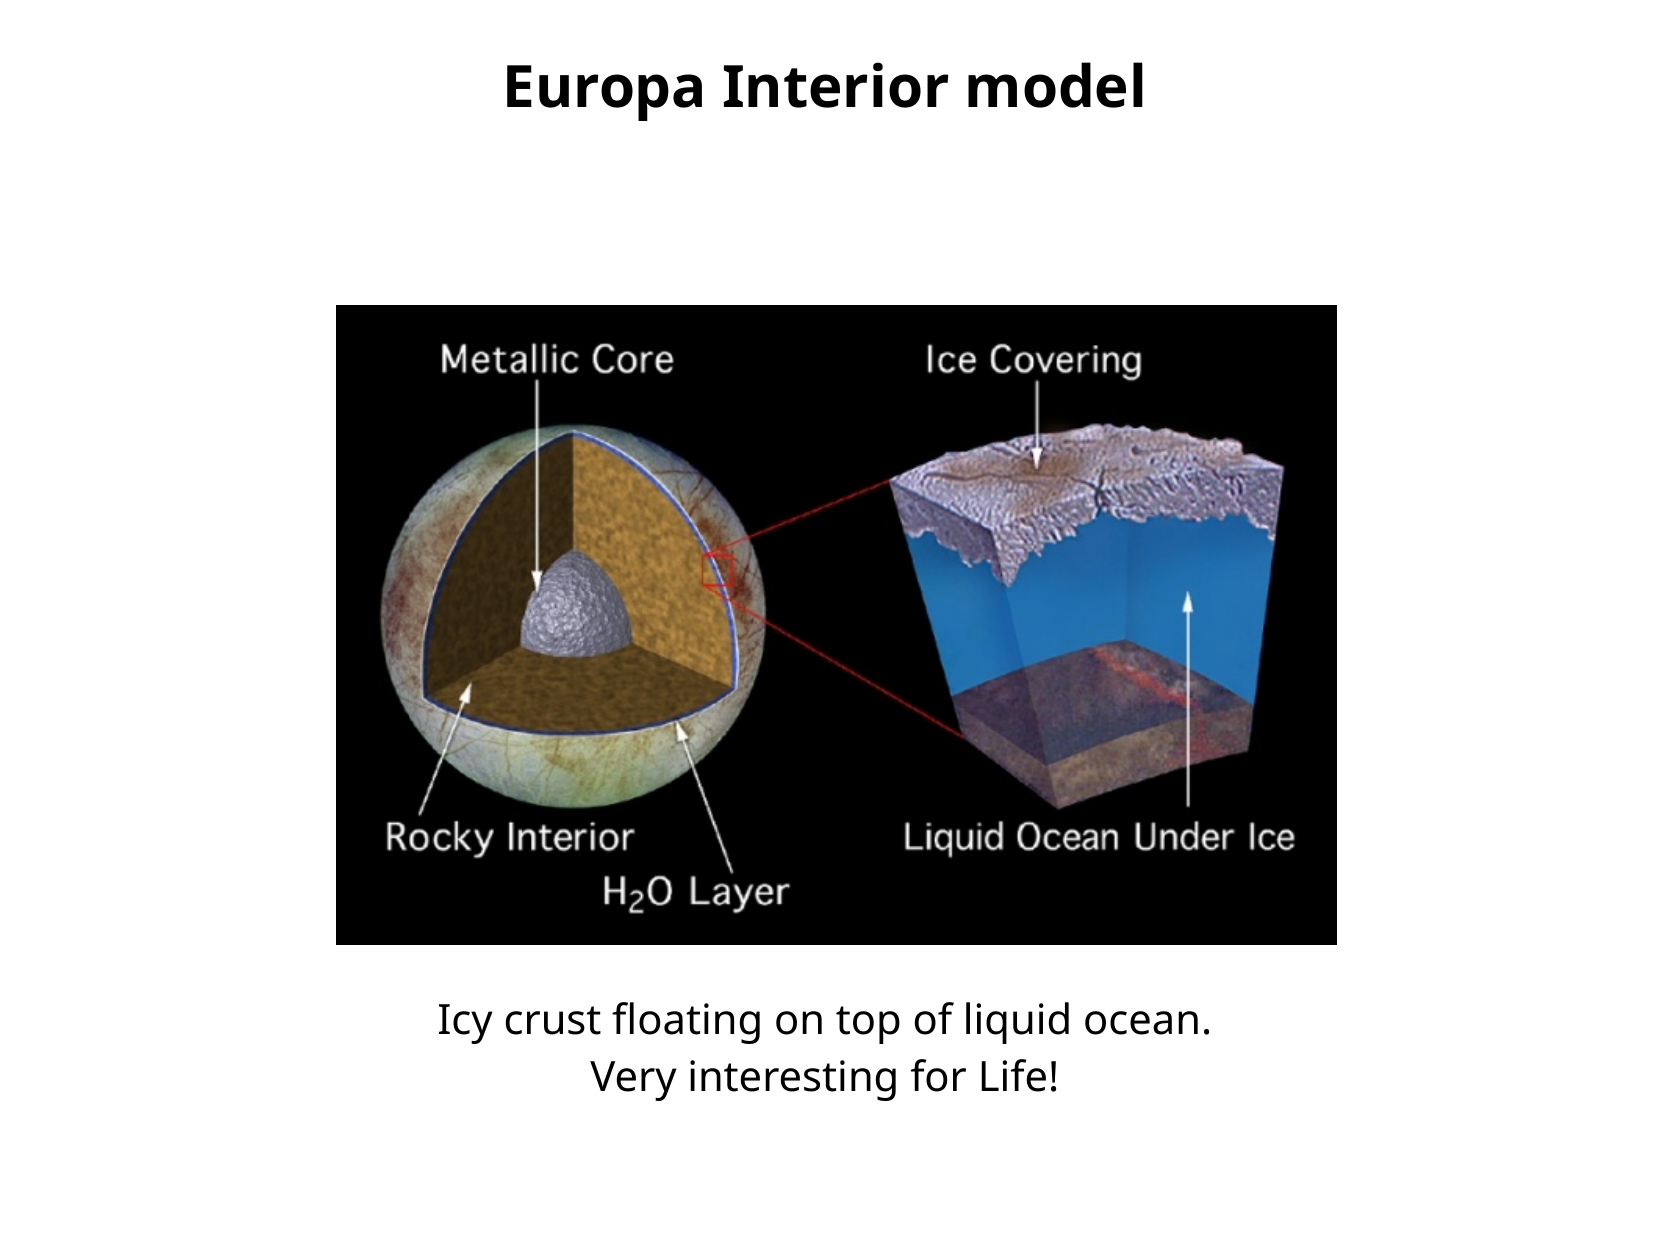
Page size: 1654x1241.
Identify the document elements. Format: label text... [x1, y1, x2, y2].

picture [336, 305, 1337, 945]
text_box Icy crust floating on top of liquid ocean. Very interesting for Life! [262, 982, 1388, 1114]
text_box Europa Interior model [262, 37, 1388, 134]
